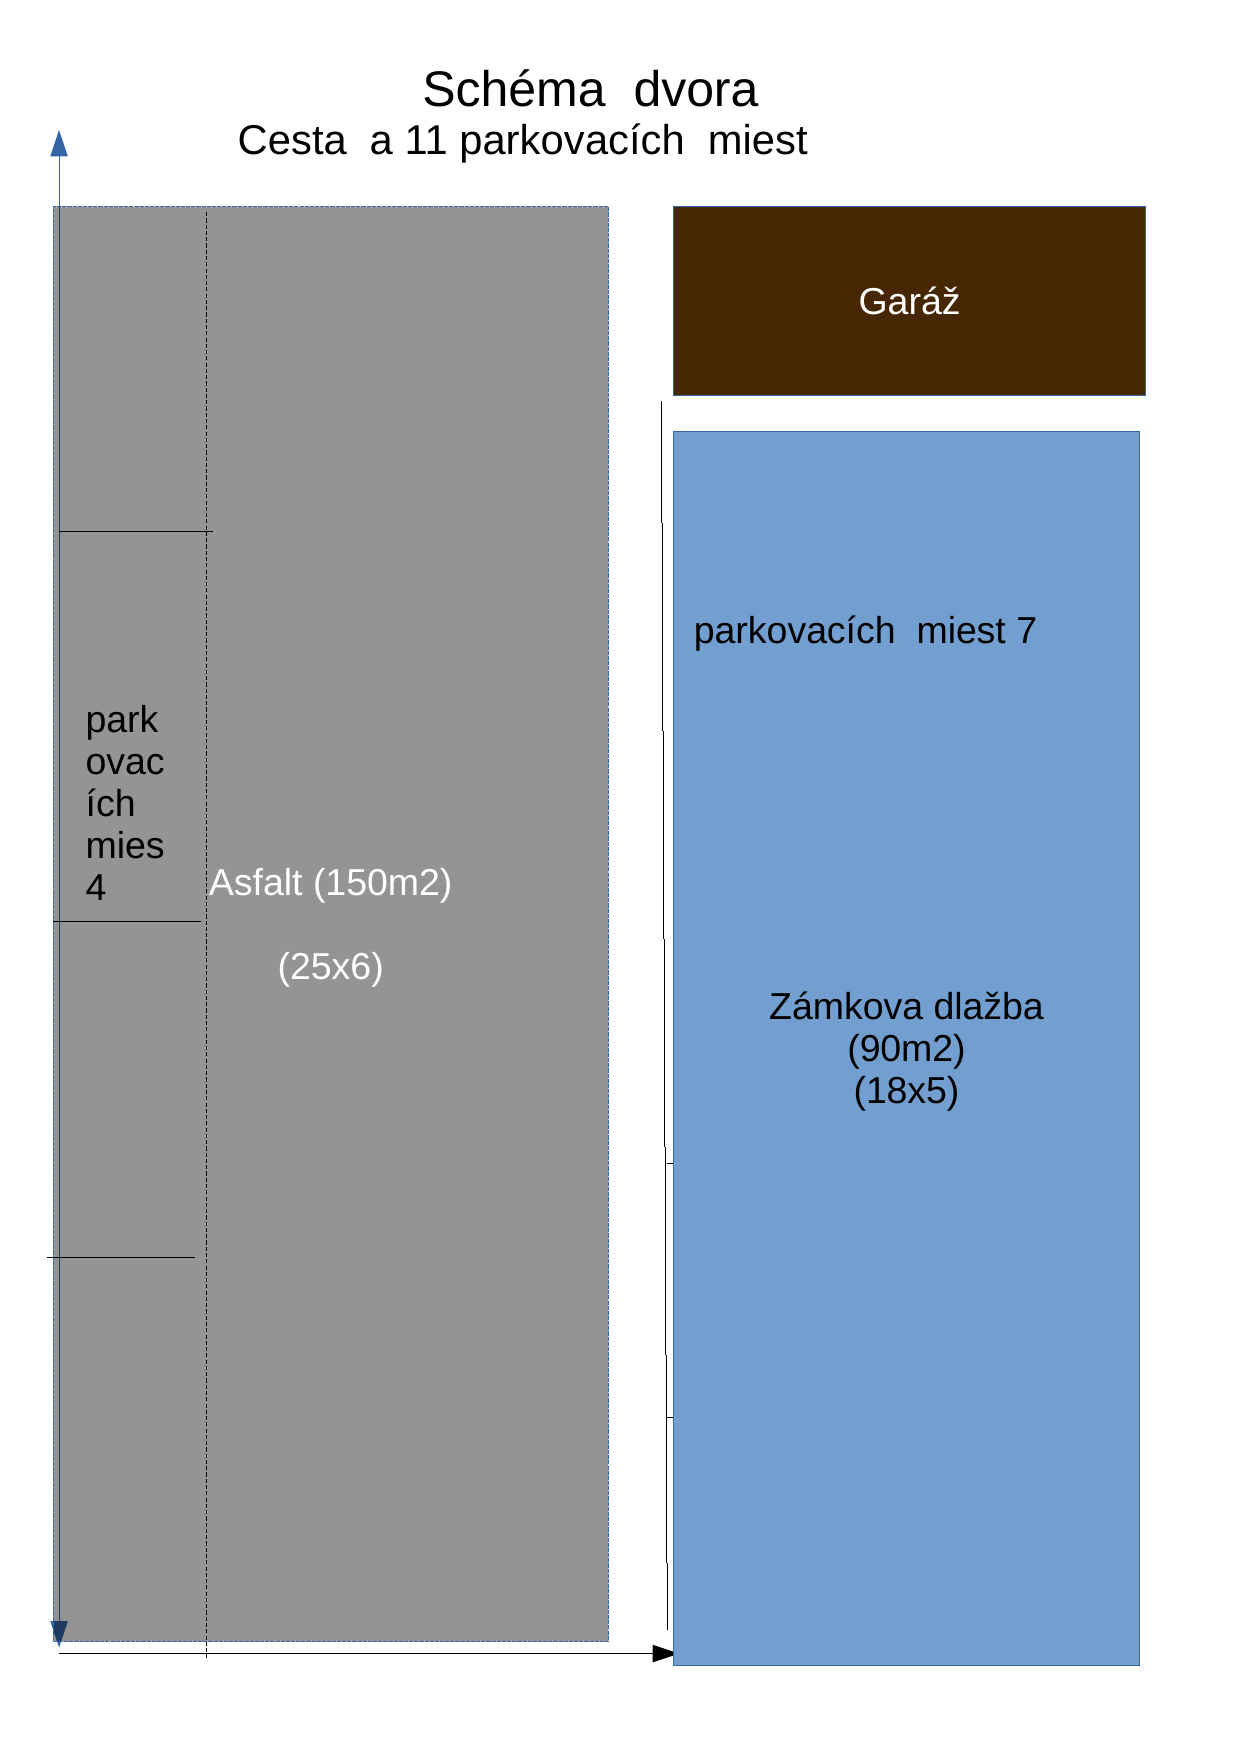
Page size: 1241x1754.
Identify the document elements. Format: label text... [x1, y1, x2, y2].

text_box Garáž [673, 206, 1146, 396]
text_box Asfalt (150m2) (25x6) [53, 206, 609, 1642]
text_box Zámkova dlažba (90m2) (18x5) [673, 431, 1140, 1666]
text_box parkovacích miest 7 [679, 602, 1099, 660]
text_box Schéma dvora Cesta a 11 parkovacích miest [198, 53, 857, 171]
text_box parkovacích mies 4 [70, 690, 189, 916]
